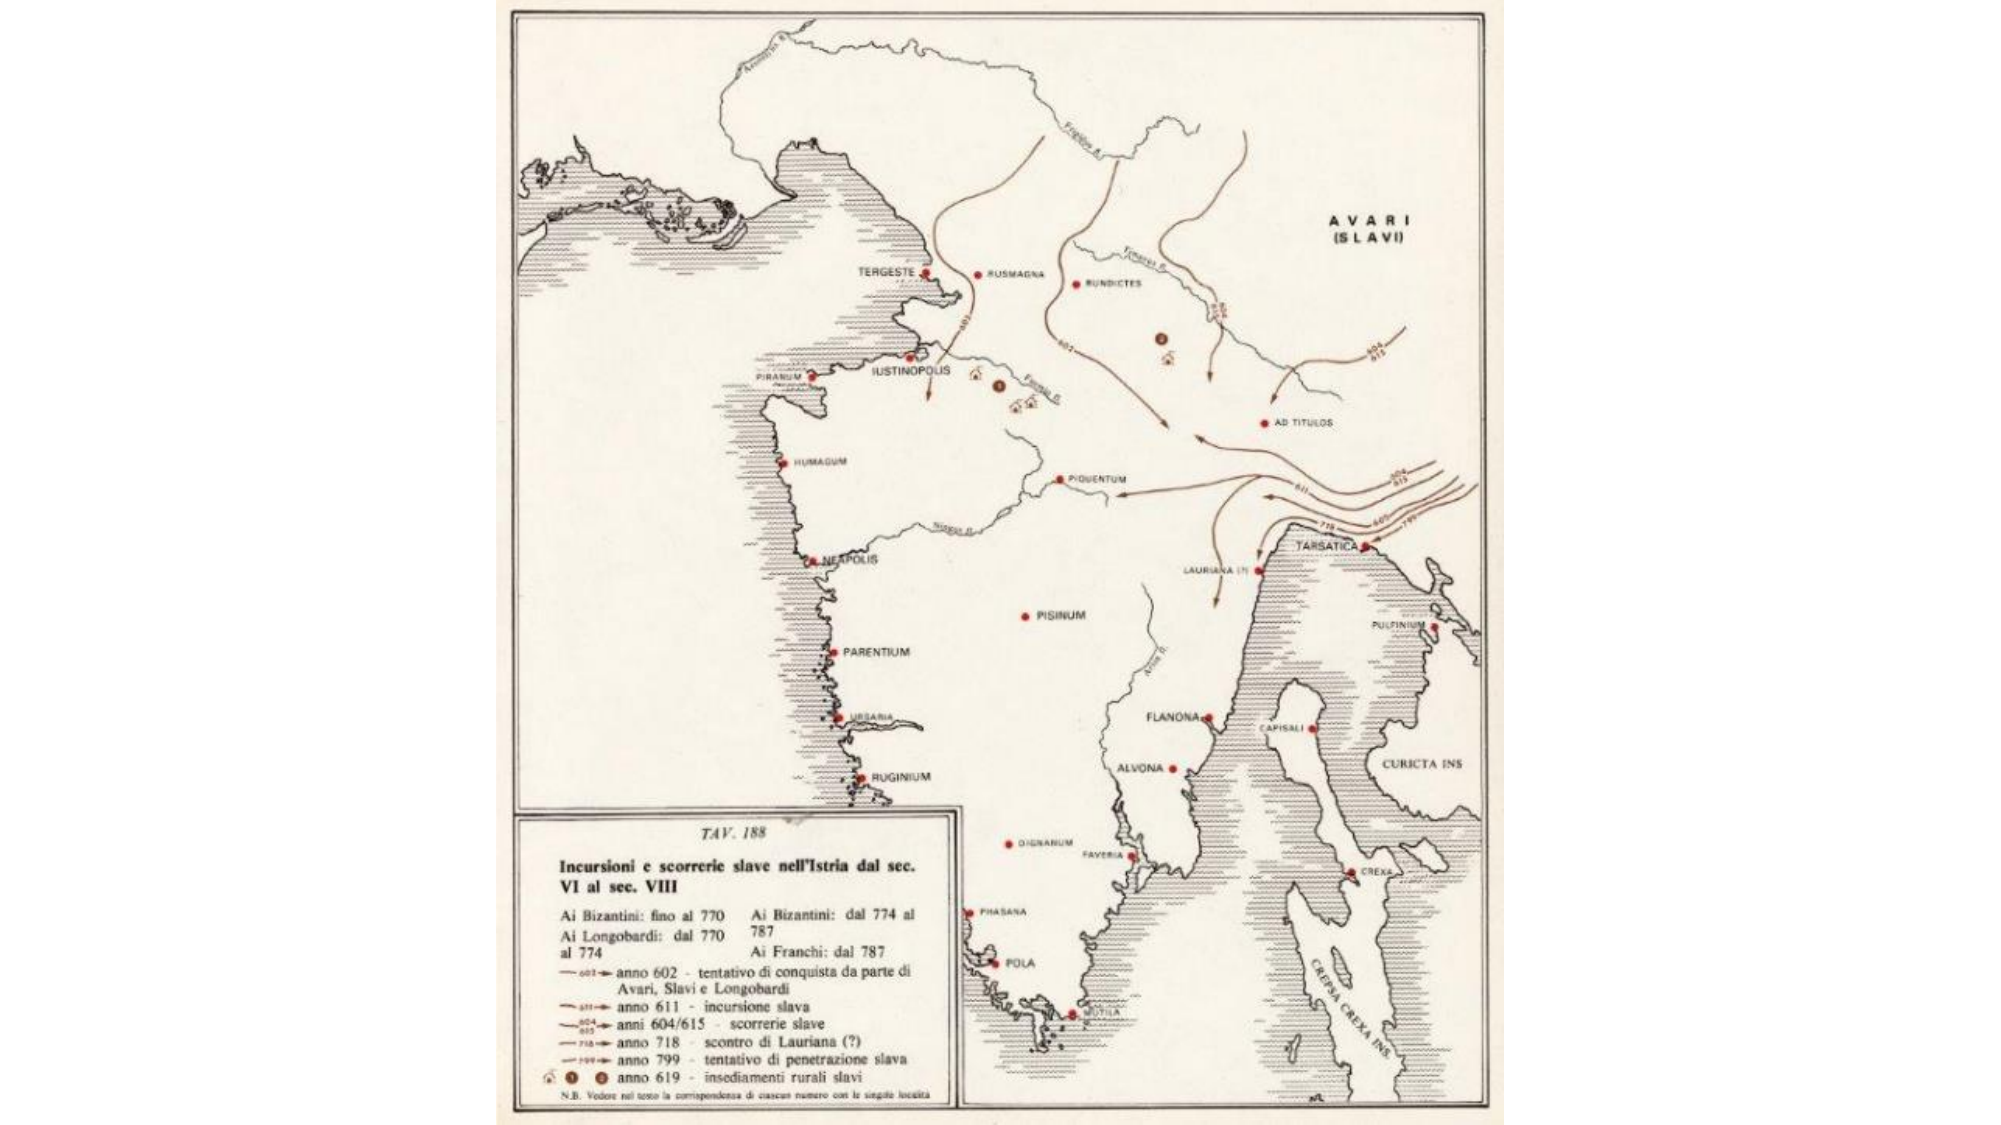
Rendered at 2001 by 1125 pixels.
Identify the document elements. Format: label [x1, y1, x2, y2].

picture [496, 0, 1504, 1125]
